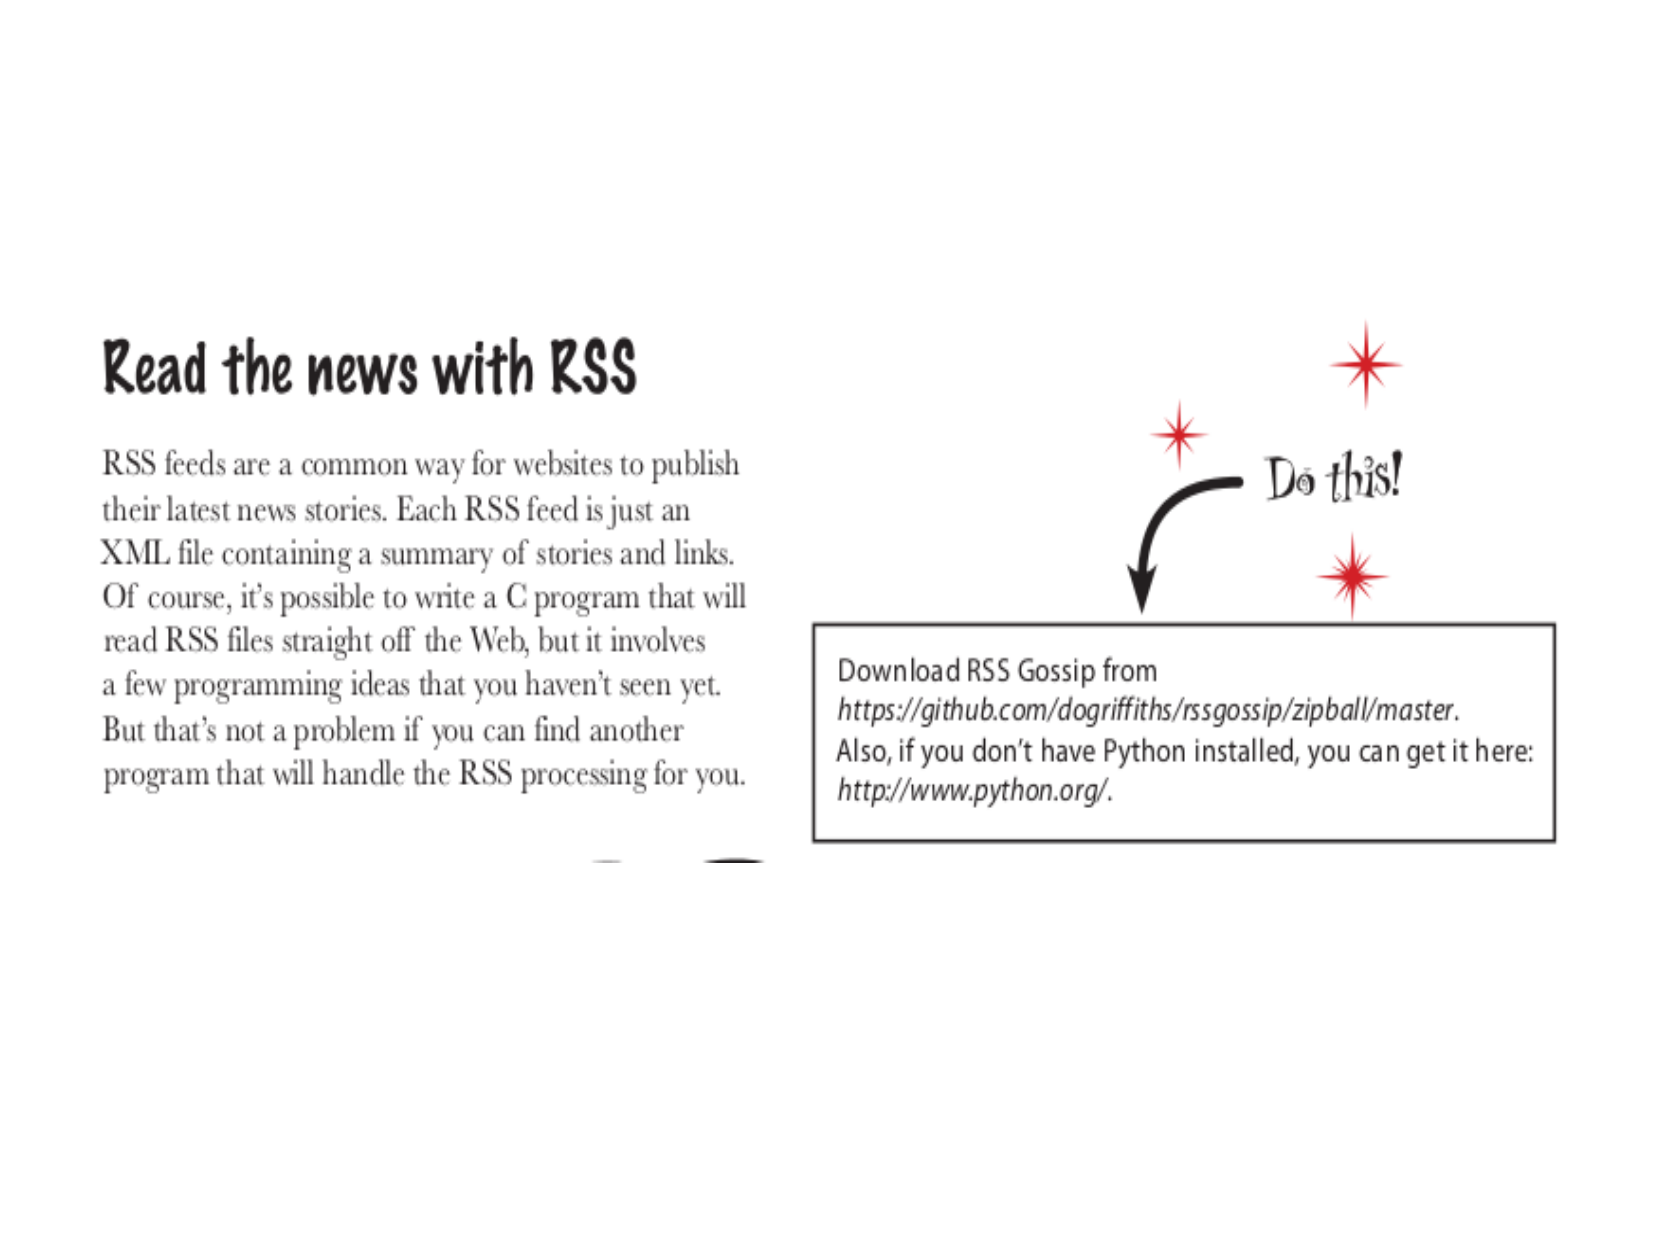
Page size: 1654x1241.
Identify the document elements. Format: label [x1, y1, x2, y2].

picture [59, 271, 1619, 863]
